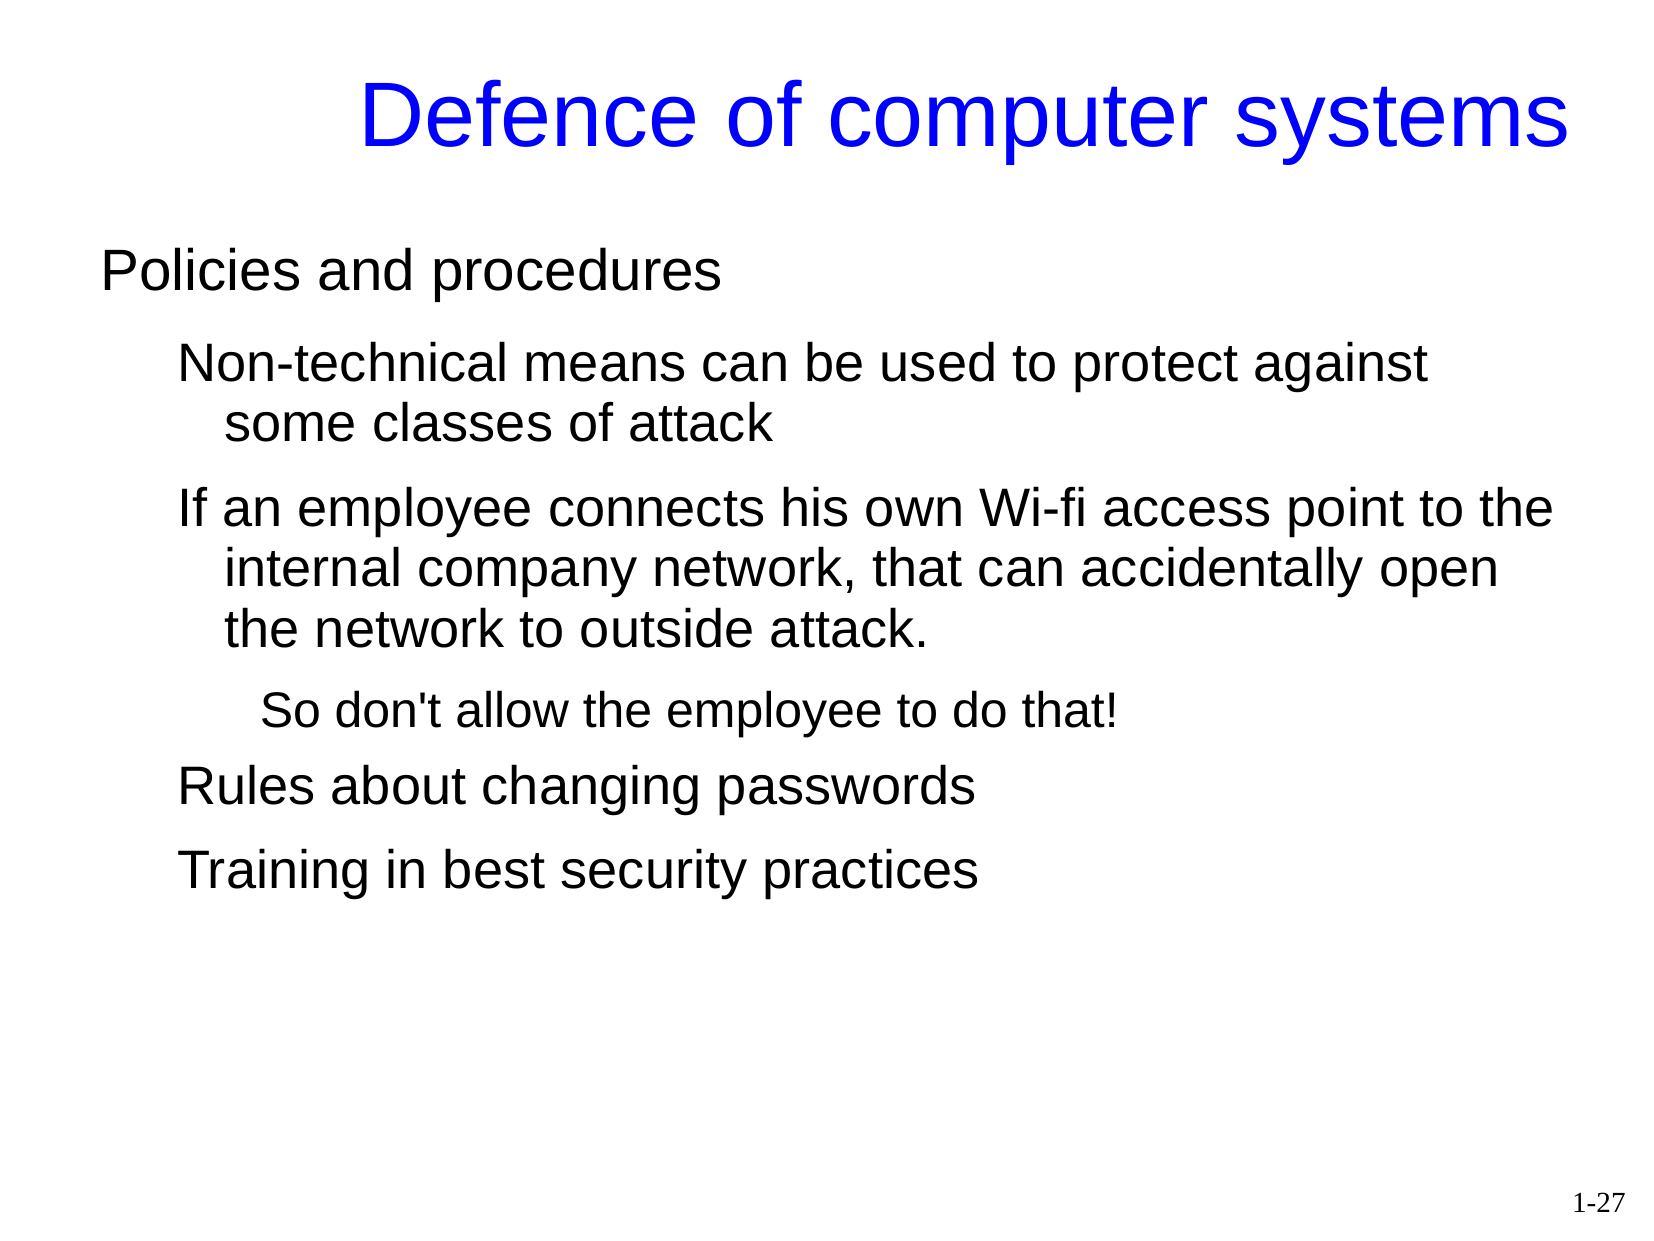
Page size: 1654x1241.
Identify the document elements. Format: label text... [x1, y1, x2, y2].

title Defence of computer systems [84, 18, 1573, 211]
list Policies and procedures Non-technical means can be used to protect against some classes of attack If an employee connects his own Wi-fi access point to the internal company network, that can accidentally open the network to outside attack. So don't allow the employee to do that! Rules about changing passwords Training in best security practices [82, 237, 1571, 1156]
